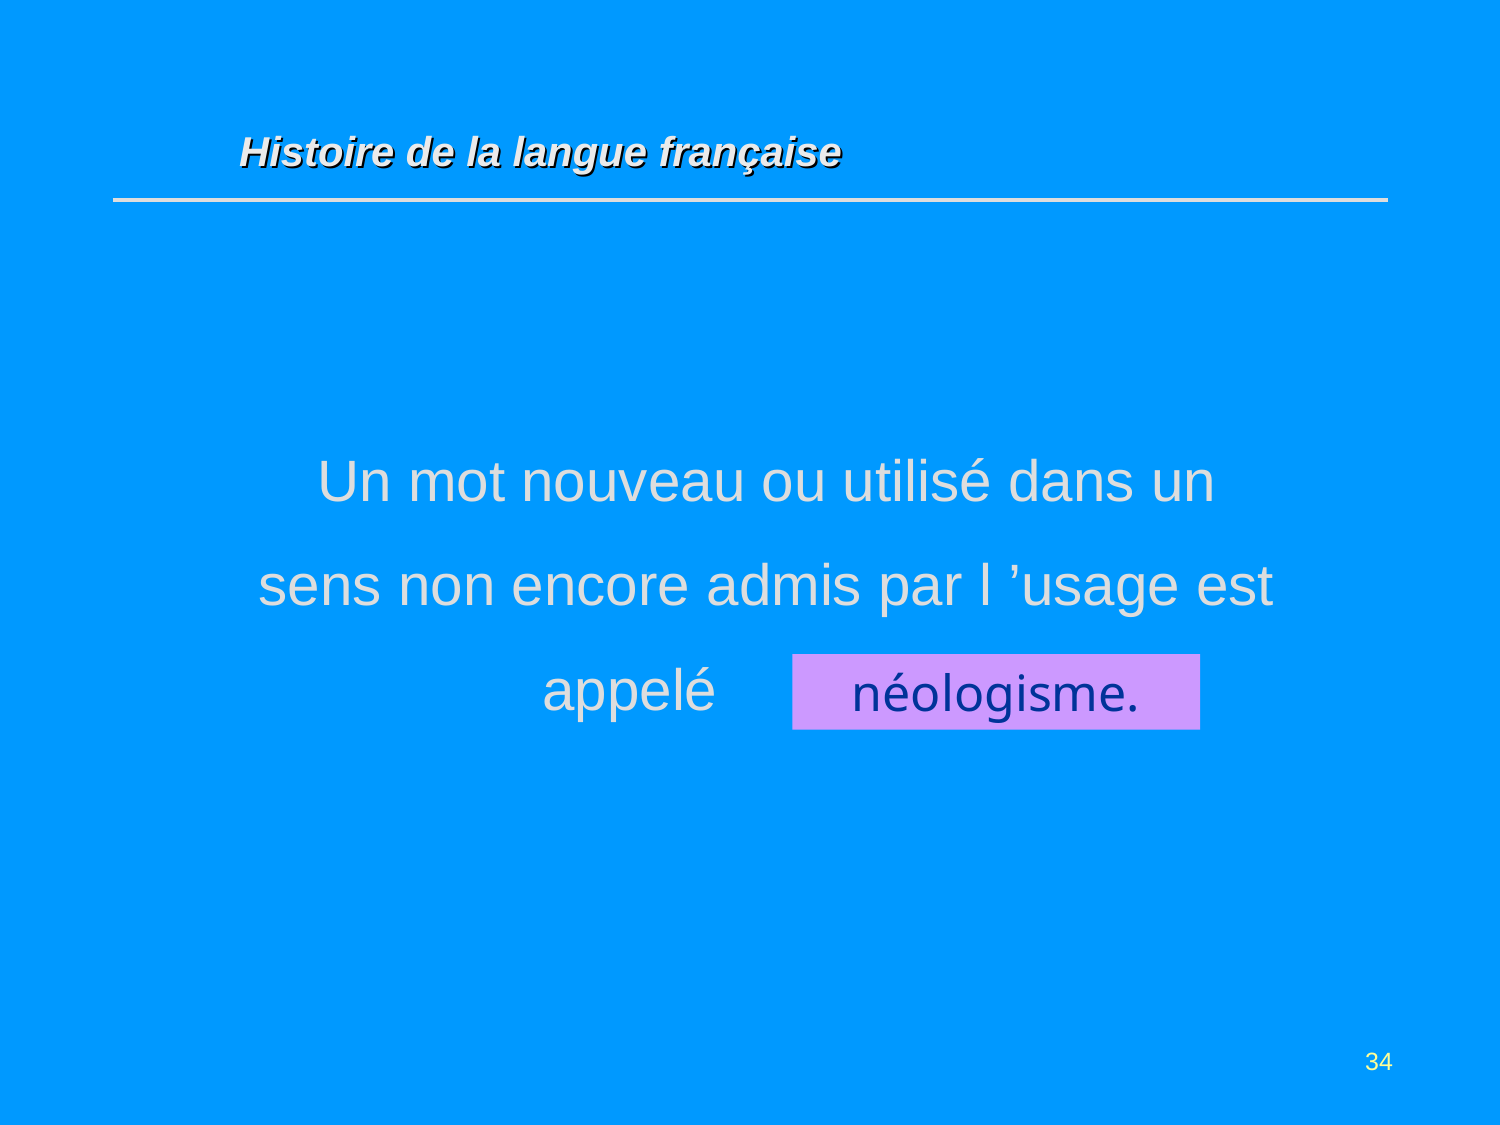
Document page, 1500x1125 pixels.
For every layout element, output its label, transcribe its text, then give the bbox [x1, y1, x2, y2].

text_box Histoire de la langue française [224, 116, 858, 183]
text_box Un mot nouveau ou utilisé dans un sens non encore admis par l ’usage est appelé . . . [237, 399, 1298, 731]
text_box néologisme. [792, 654, 1201, 730]
